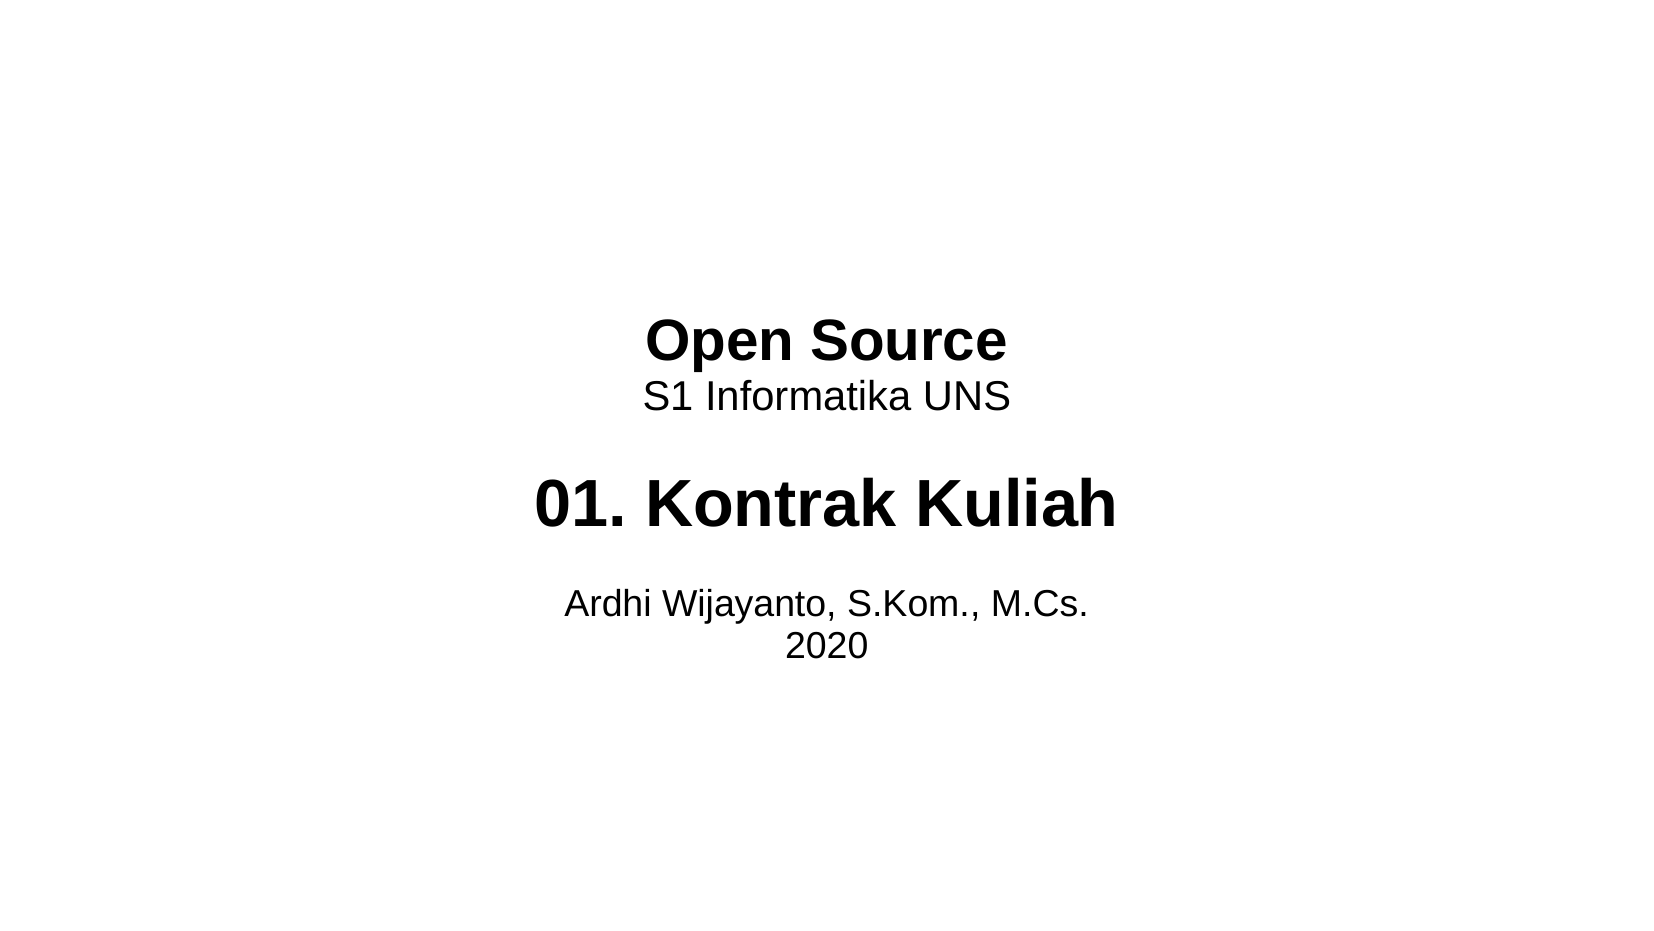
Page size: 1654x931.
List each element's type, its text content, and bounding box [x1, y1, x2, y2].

subtitle Open Source S1 Informatika UNS 01. Kontrak Kuliah Ardhi Wijayanto, S.Kom., M.Cs. 2020 [82, 217, 1571, 758]
